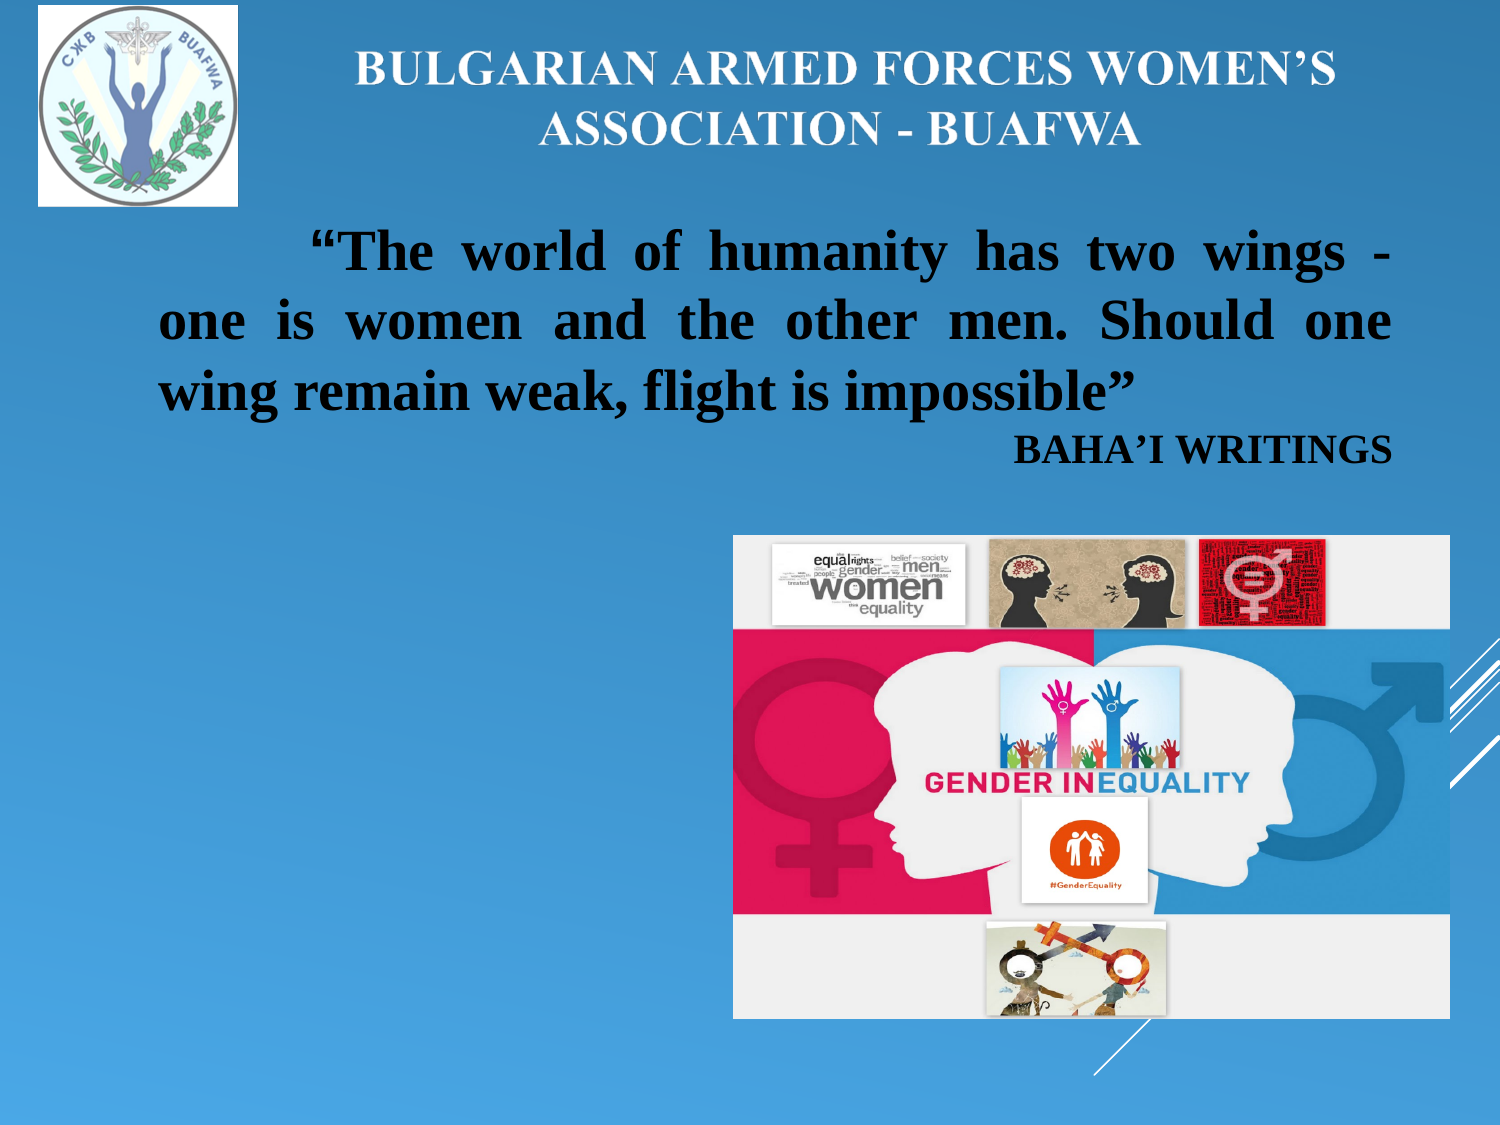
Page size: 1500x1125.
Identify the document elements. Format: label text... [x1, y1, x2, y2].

picture [733, 535, 1450, 1019]
picture [38, 5, 1392, 227]
text_box “The world of humanity has two wings - one is women and the other men. Should one wing remain weak, flight is impossible” BAHA’I WRITINGS [143, 204, 1408, 480]
